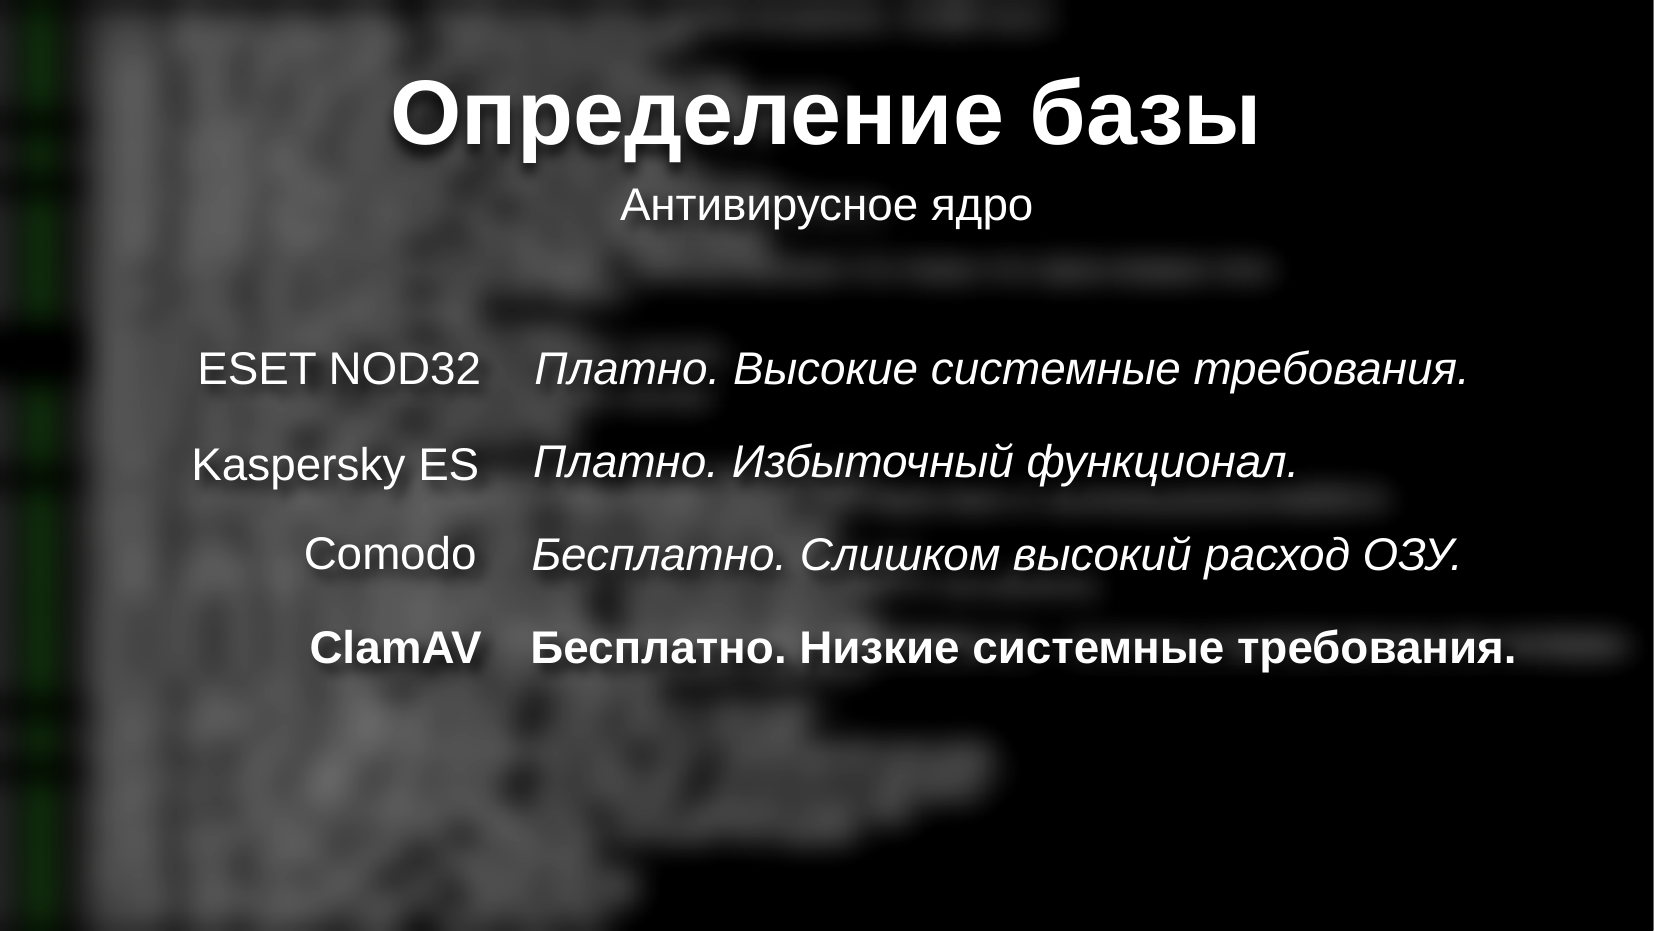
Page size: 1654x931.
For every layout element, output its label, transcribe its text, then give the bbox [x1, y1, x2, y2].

title Определение базы [82, 35, 1571, 191]
text_box Платно. Высокие системные требования. [519, 335, 1484, 402]
text_box Kaspersky ES [176, 431, 494, 498]
text_box Антивирусное ядро [605, 172, 1049, 239]
text_box Бесплатно. Слишком высокий расход ОЗУ. [516, 521, 1478, 588]
text_box ClamAV [294, 614, 497, 681]
text_box ESET NOD32 [182, 335, 497, 402]
text_box Comodo [288, 520, 492, 587]
picture [0, 0, 1654, 931]
text_box Платно. Избыточный функционал. [518, 428, 1314, 495]
text_box Бесплатно. Низкие системные требования. [515, 614, 1532, 681]
